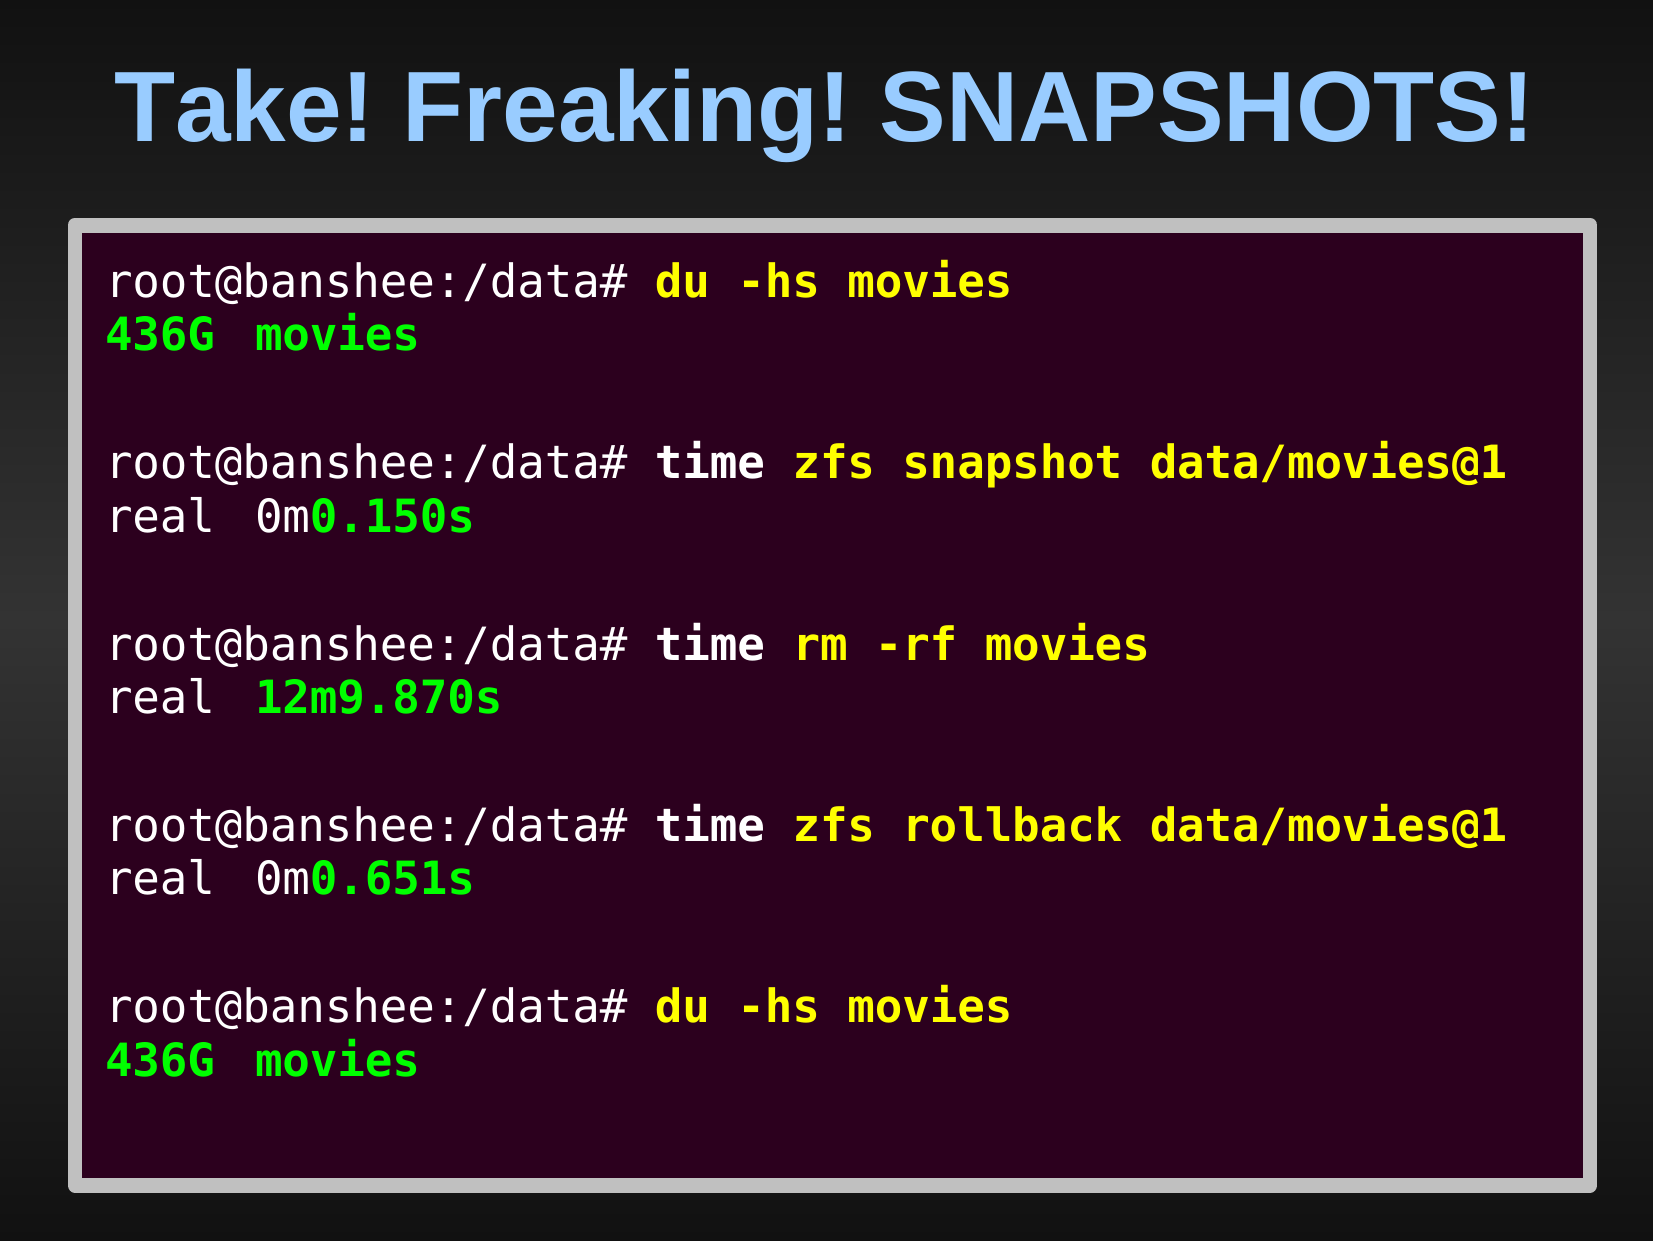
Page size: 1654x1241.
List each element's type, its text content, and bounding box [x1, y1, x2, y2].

title Take! Freaking! SNAPSHOTS! [0, 2, 1651, 211]
list root@banshee:/data# du -hs movies 436G movies root@banshee:/data# time zfs snapshot data/movies@1 real 0m0.150s root@banshee:/data# time rm -rf movies real 12m9.870s root@banshee:/data# time zfs rollback data/movies@1 real 0m0.651s root@banshee:/data# du -hs movies 436G movies [75, 225, 1591, 1186]
